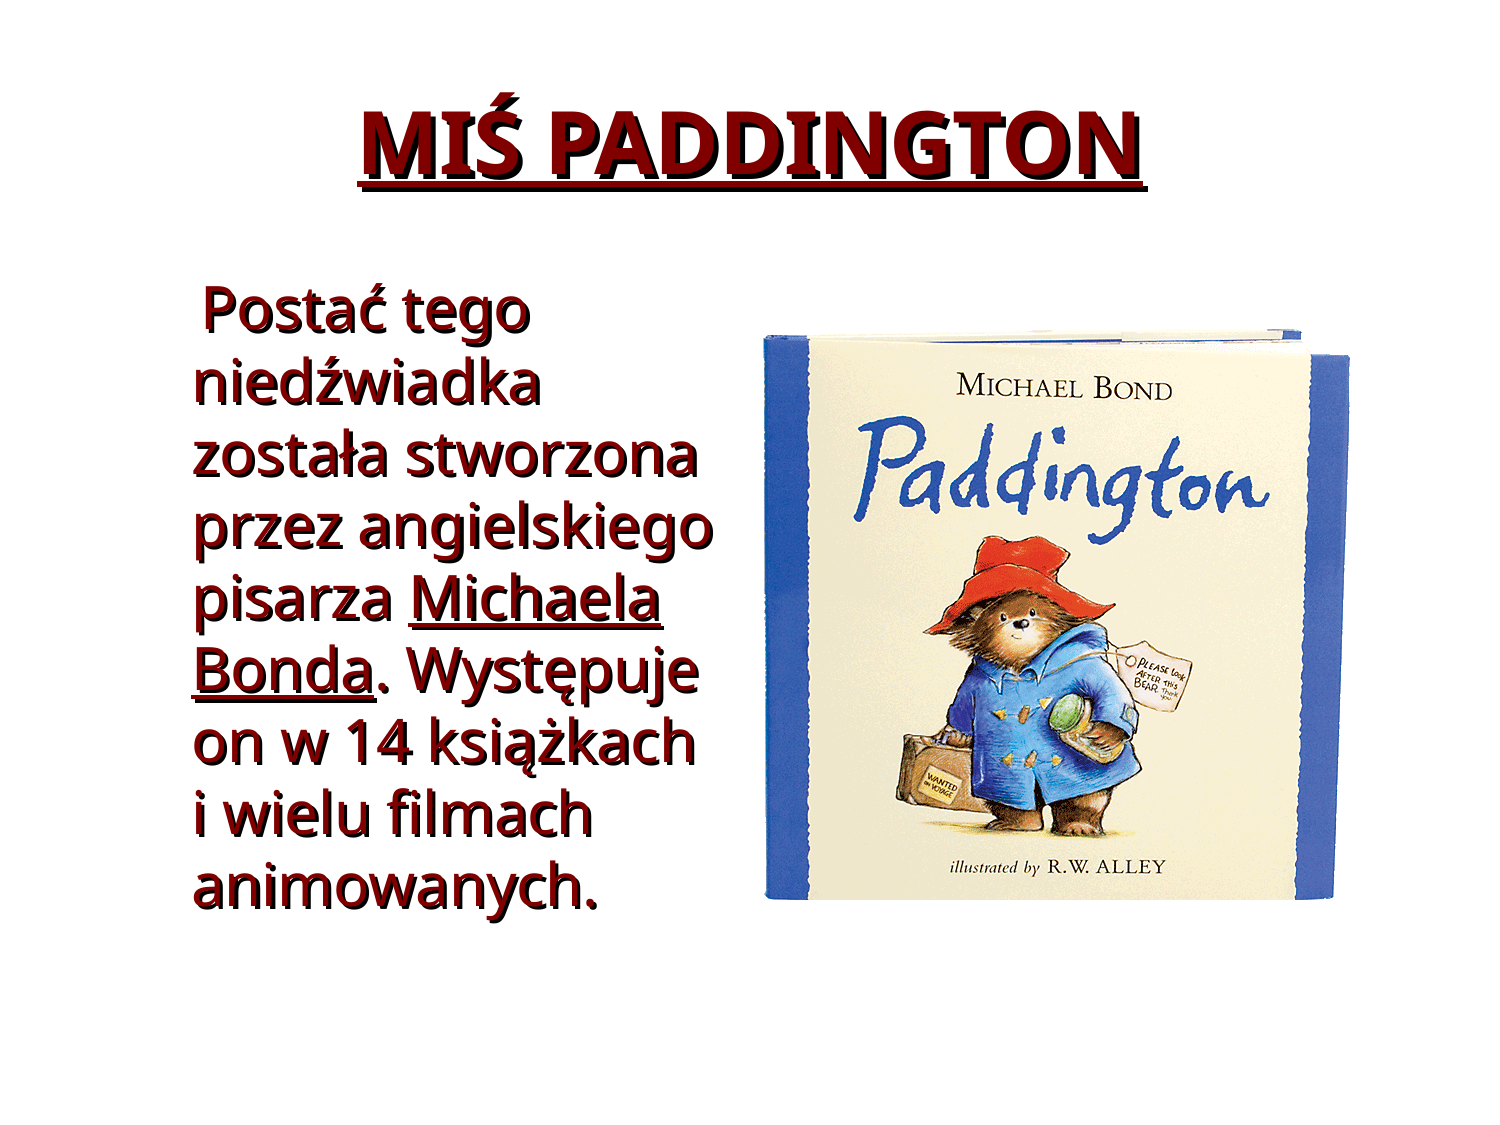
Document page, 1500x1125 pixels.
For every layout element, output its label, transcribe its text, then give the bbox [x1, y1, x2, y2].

title MIŚ PADDINGTON [75, 45, 1426, 234]
list Postać tego niedźwiadka została stworzona przez angielskiego pisarza Michaela Bonda. Występuje on w 14 książkach i wielu filmach animowanych. [75, 262, 738, 1006]
picture [690, 278, 1412, 964]
